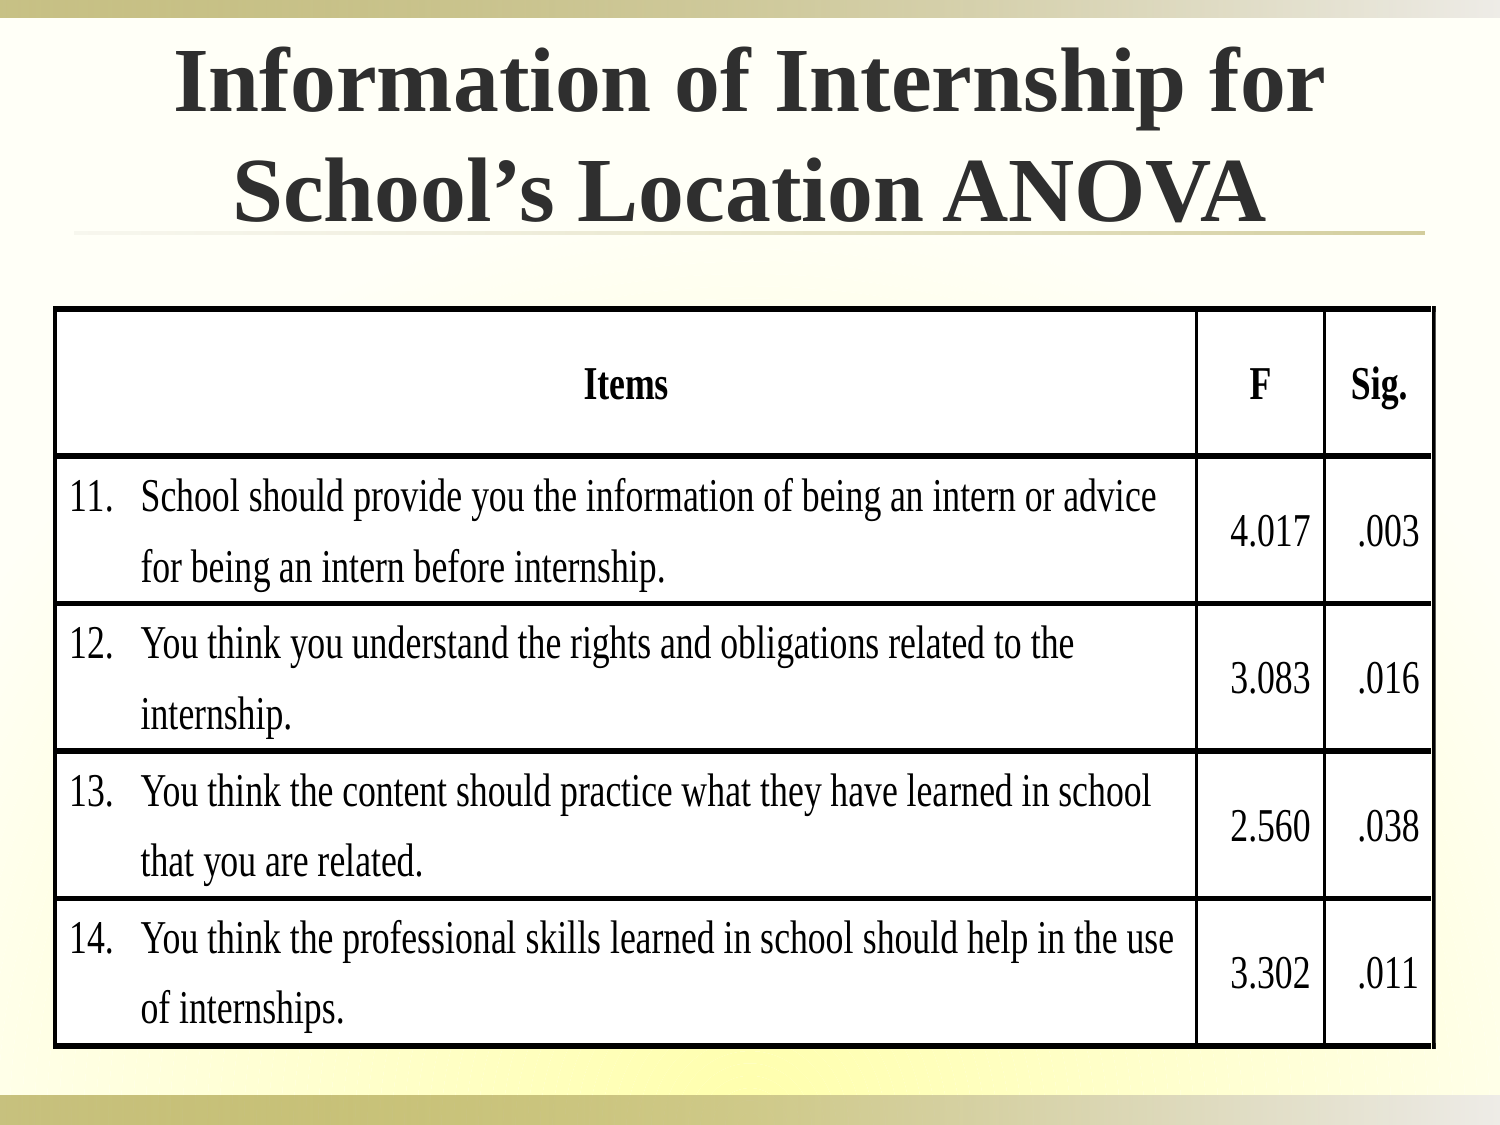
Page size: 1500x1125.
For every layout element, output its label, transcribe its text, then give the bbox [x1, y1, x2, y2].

title Information of Internship for School’s Location ANOVA [0, 30, 1500, 229]
picture [53, 306, 1436, 1122]
